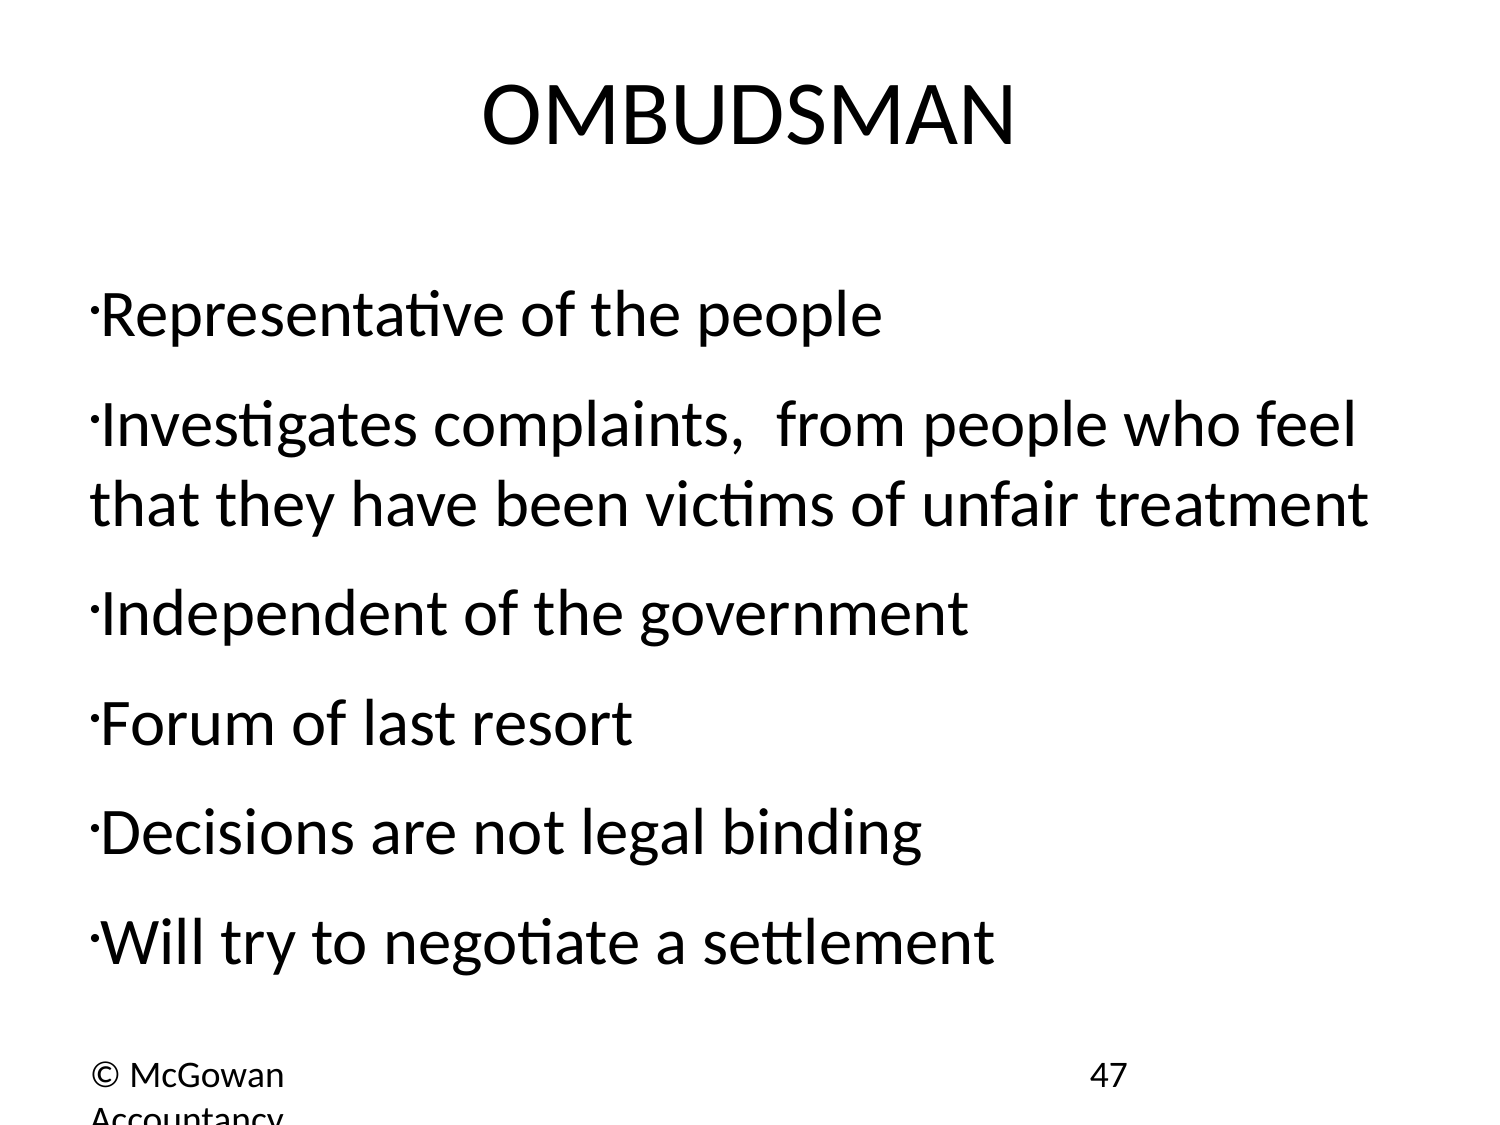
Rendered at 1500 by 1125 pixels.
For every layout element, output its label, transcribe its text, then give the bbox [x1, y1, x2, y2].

list Representative of the people Investigates complaints, from people who feel that they have been victims of unfair treatment Independent of the government Forum of last resort Decisions are not legal binding Will try to negotiate a settlement [75, 262, 1425, 1005]
text_box [1074, 1042, 1425, 1103]
text_box © McGowan Accountancy Services [75, 1042, 425, 1103]
title OMBUDSMAN [75, 45, 1425, 233]
